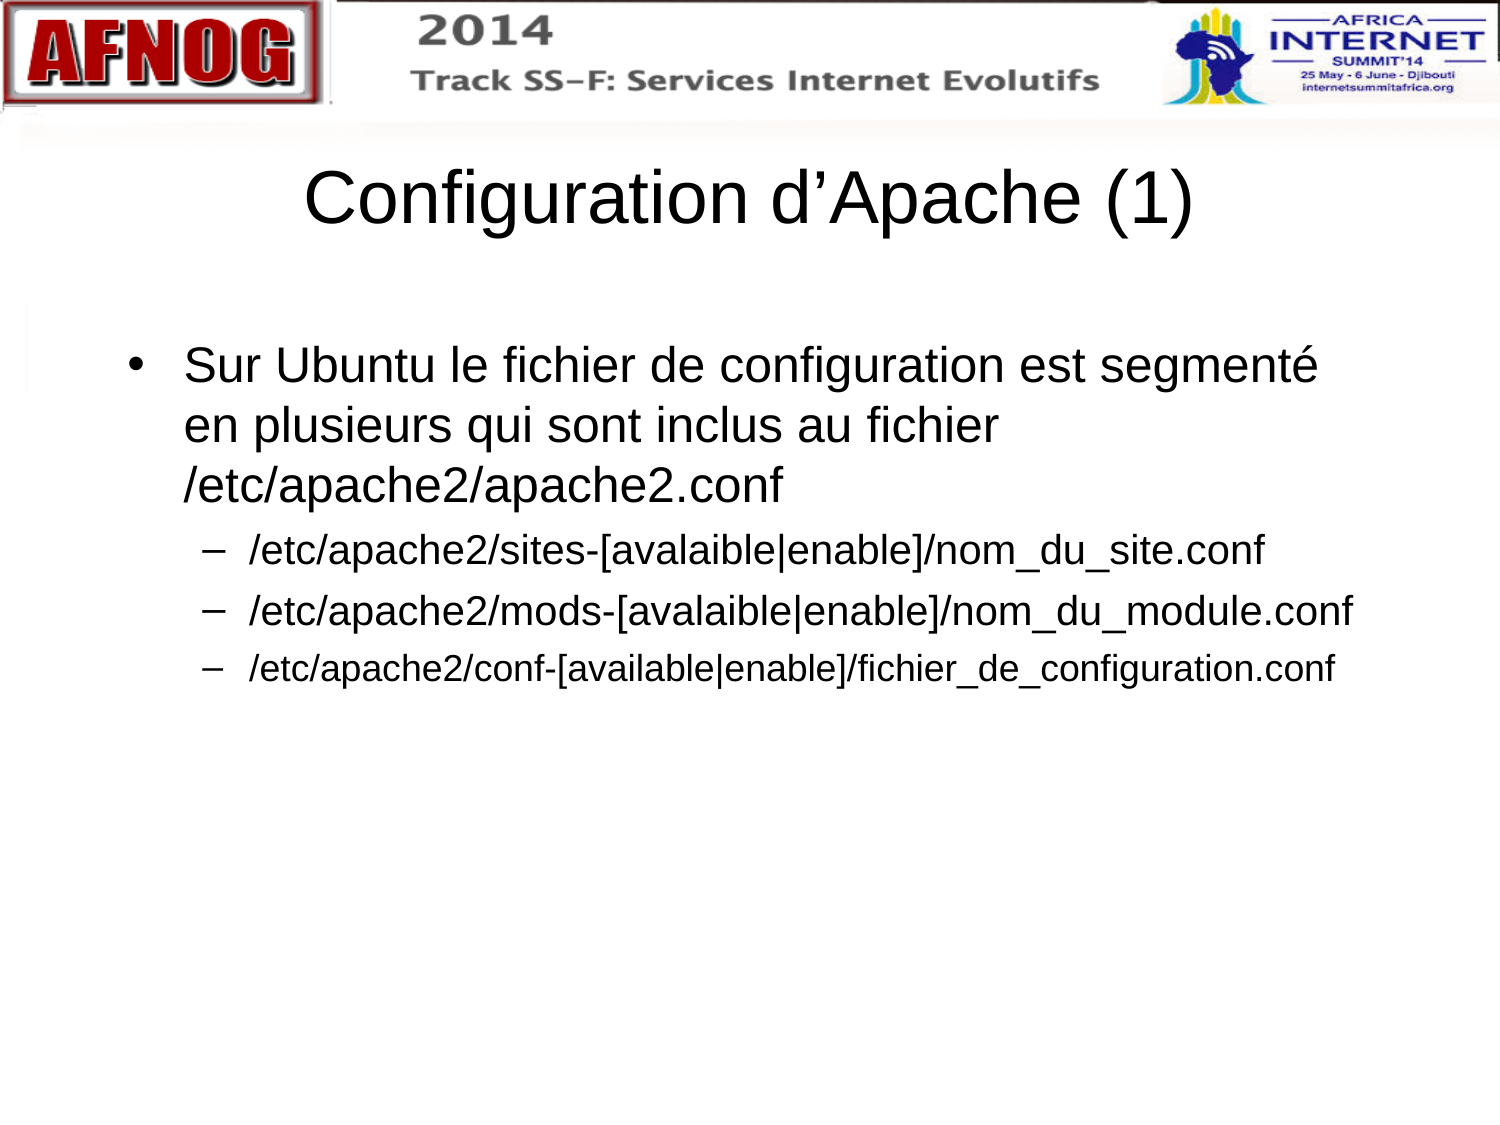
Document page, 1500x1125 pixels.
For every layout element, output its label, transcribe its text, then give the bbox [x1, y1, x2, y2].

title Configuration d’Apache (1) [112, 99, 1388, 288]
list Sur Ubuntu le fichier de configuration est segmenté en plusieurs qui sont inclus au fichier /etc/apache2/apache2.conf /etc/apache2/sites-[avalaible|enable]/nom_du_site.conf /etc/apache2/mods-[avalaible|enable]/nom_du_module.conf /etc/apache2/conf-[available|enable]/fichier_de_configuration.conf [112, 324, 1388, 1000]
picture [0, 0, 1500, 1125]
